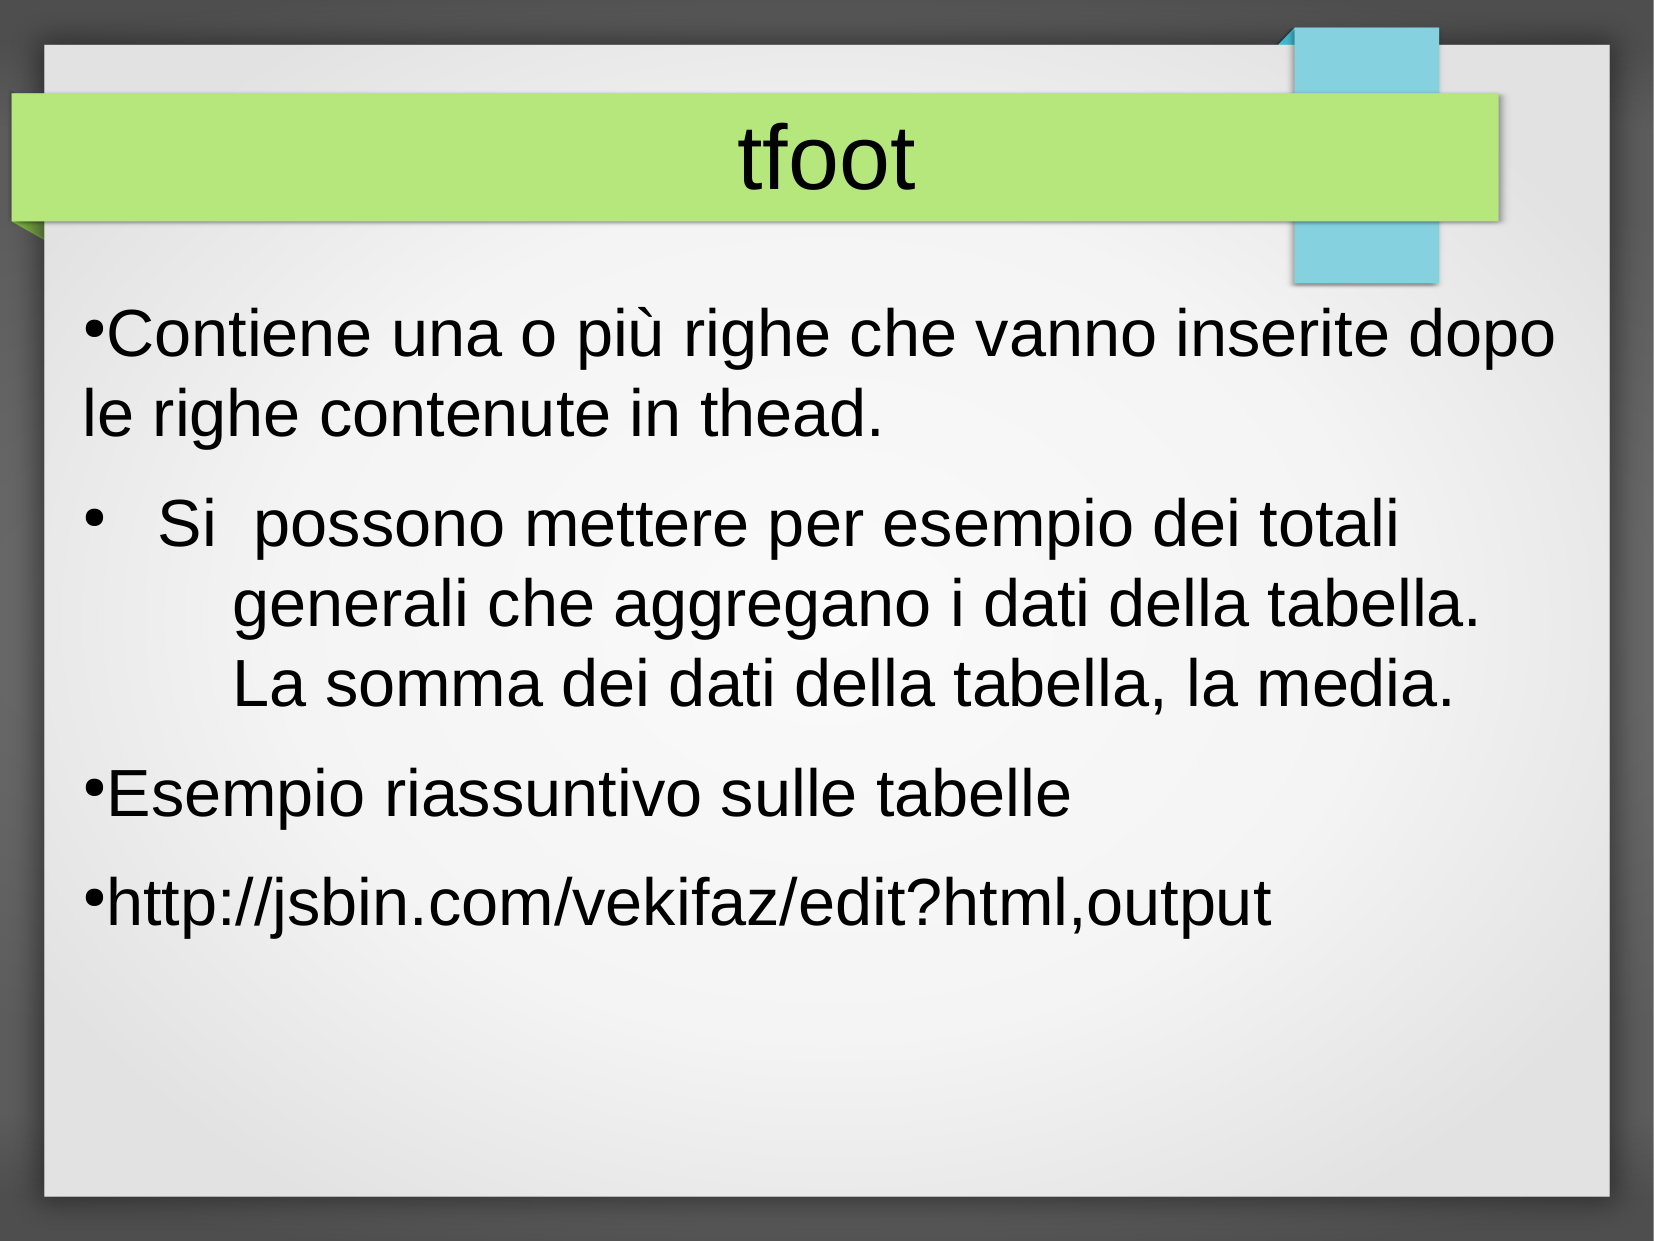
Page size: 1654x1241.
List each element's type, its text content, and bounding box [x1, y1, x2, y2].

title tfoot [82, 49, 1571, 257]
list Contiene una o più righe che vanno inserite dopo le righe contenute in thead. Si possono mettere per esempio dei totali generali che aggregano i dati della tabella. La somma dei dati della tabella, la media. Esempio riassuntivo sulle tabelle http://jsbin.com/vekifaz/edit?html,output [82, 290, 1571, 1010]
picture [0, 0, 1654, 1241]
